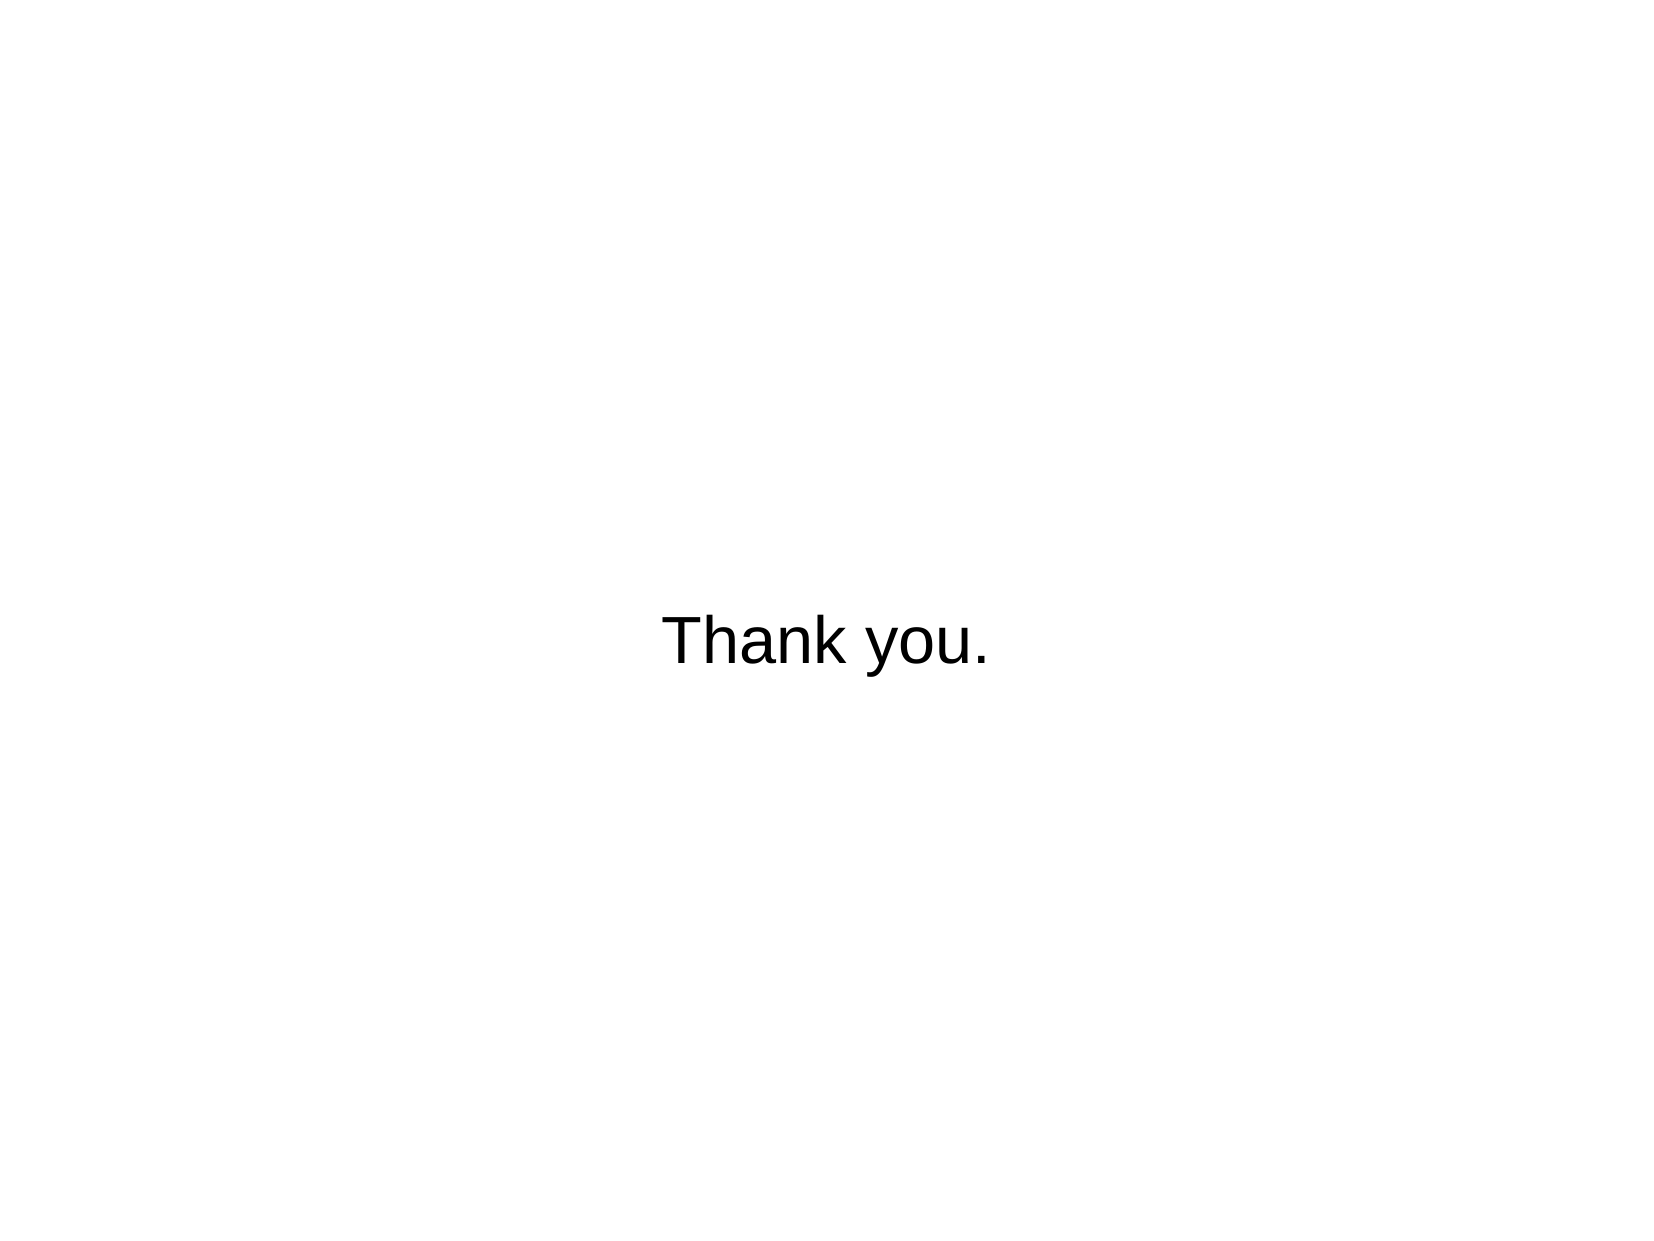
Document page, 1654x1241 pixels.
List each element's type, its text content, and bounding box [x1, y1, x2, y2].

list Thank you. [82, 290, 1571, 1186]
